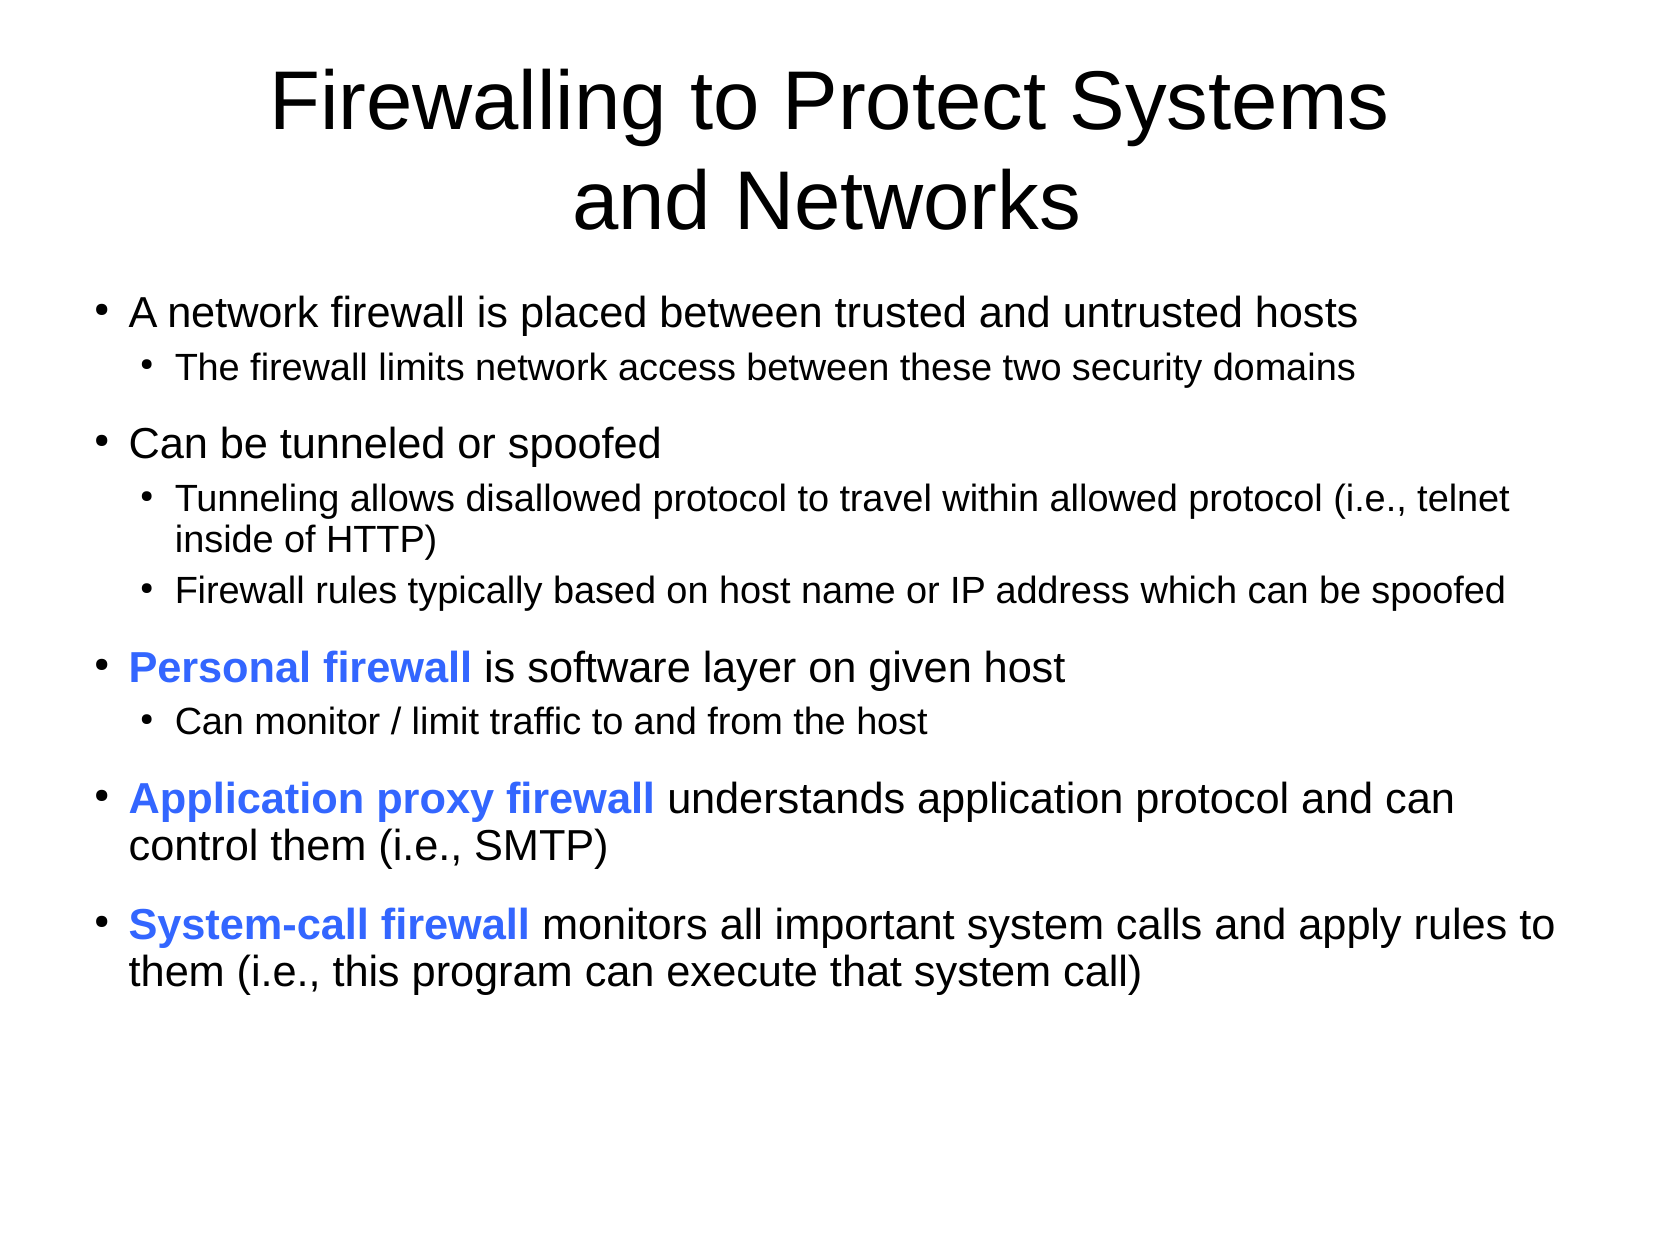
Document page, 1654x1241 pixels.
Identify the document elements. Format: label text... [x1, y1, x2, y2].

title Firewalling to Protect Systems and Networks [82, 35, 1571, 257]
list A network firewall is placed between trusted and untrusted hosts The firewall limits network access between these two security domains Can be tunneled or spoofed Tunneling allows disallowed protocol to travel within allowed protocol (i.e., telnet inside of HTTP) Firewall rules typically based on host name or IP address which can be spoofed Personal firewall is software layer on given host Can monitor / limit traffic to and from the host Application proxy firewall understands application protocol and can control them (i.e., SMTP) System-call firewall monitors all important system calls and apply rules to them (i.e., this program can execute that system call) [82, 290, 1571, 1010]
